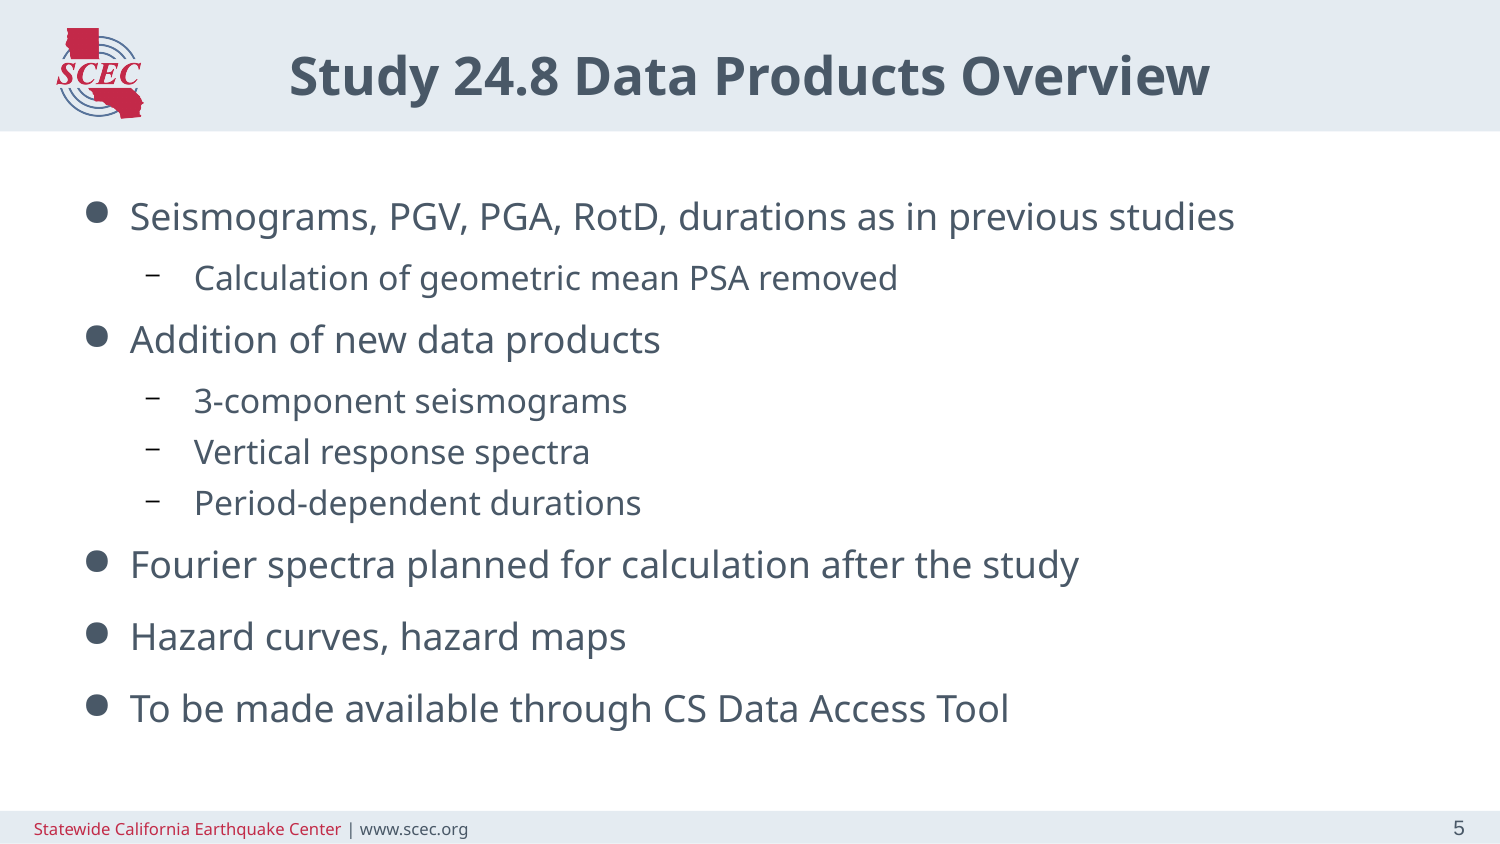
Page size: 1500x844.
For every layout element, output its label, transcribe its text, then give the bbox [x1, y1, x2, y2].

text_box Statewide California Earthquake Center | www.scec.org [18, 811, 524, 844]
title Study 24.8 Data Products Overview [173, 26, 1327, 121]
list Seismograms, PGV, PGA, RotD, durations as in previous studies Calculation of geometric mean PSA removed Addition of new data products 3-component seismograms Vertical response spectra Period-dependent durations Fourier spectra planned for calculation after the study Hazard curves, hazard maps To be made available through CS Data Access Tool [51, 170, 1449, 750]
slide_number <number> [1389, 811, 1480, 844]
picture [56, 28, 144, 119]
